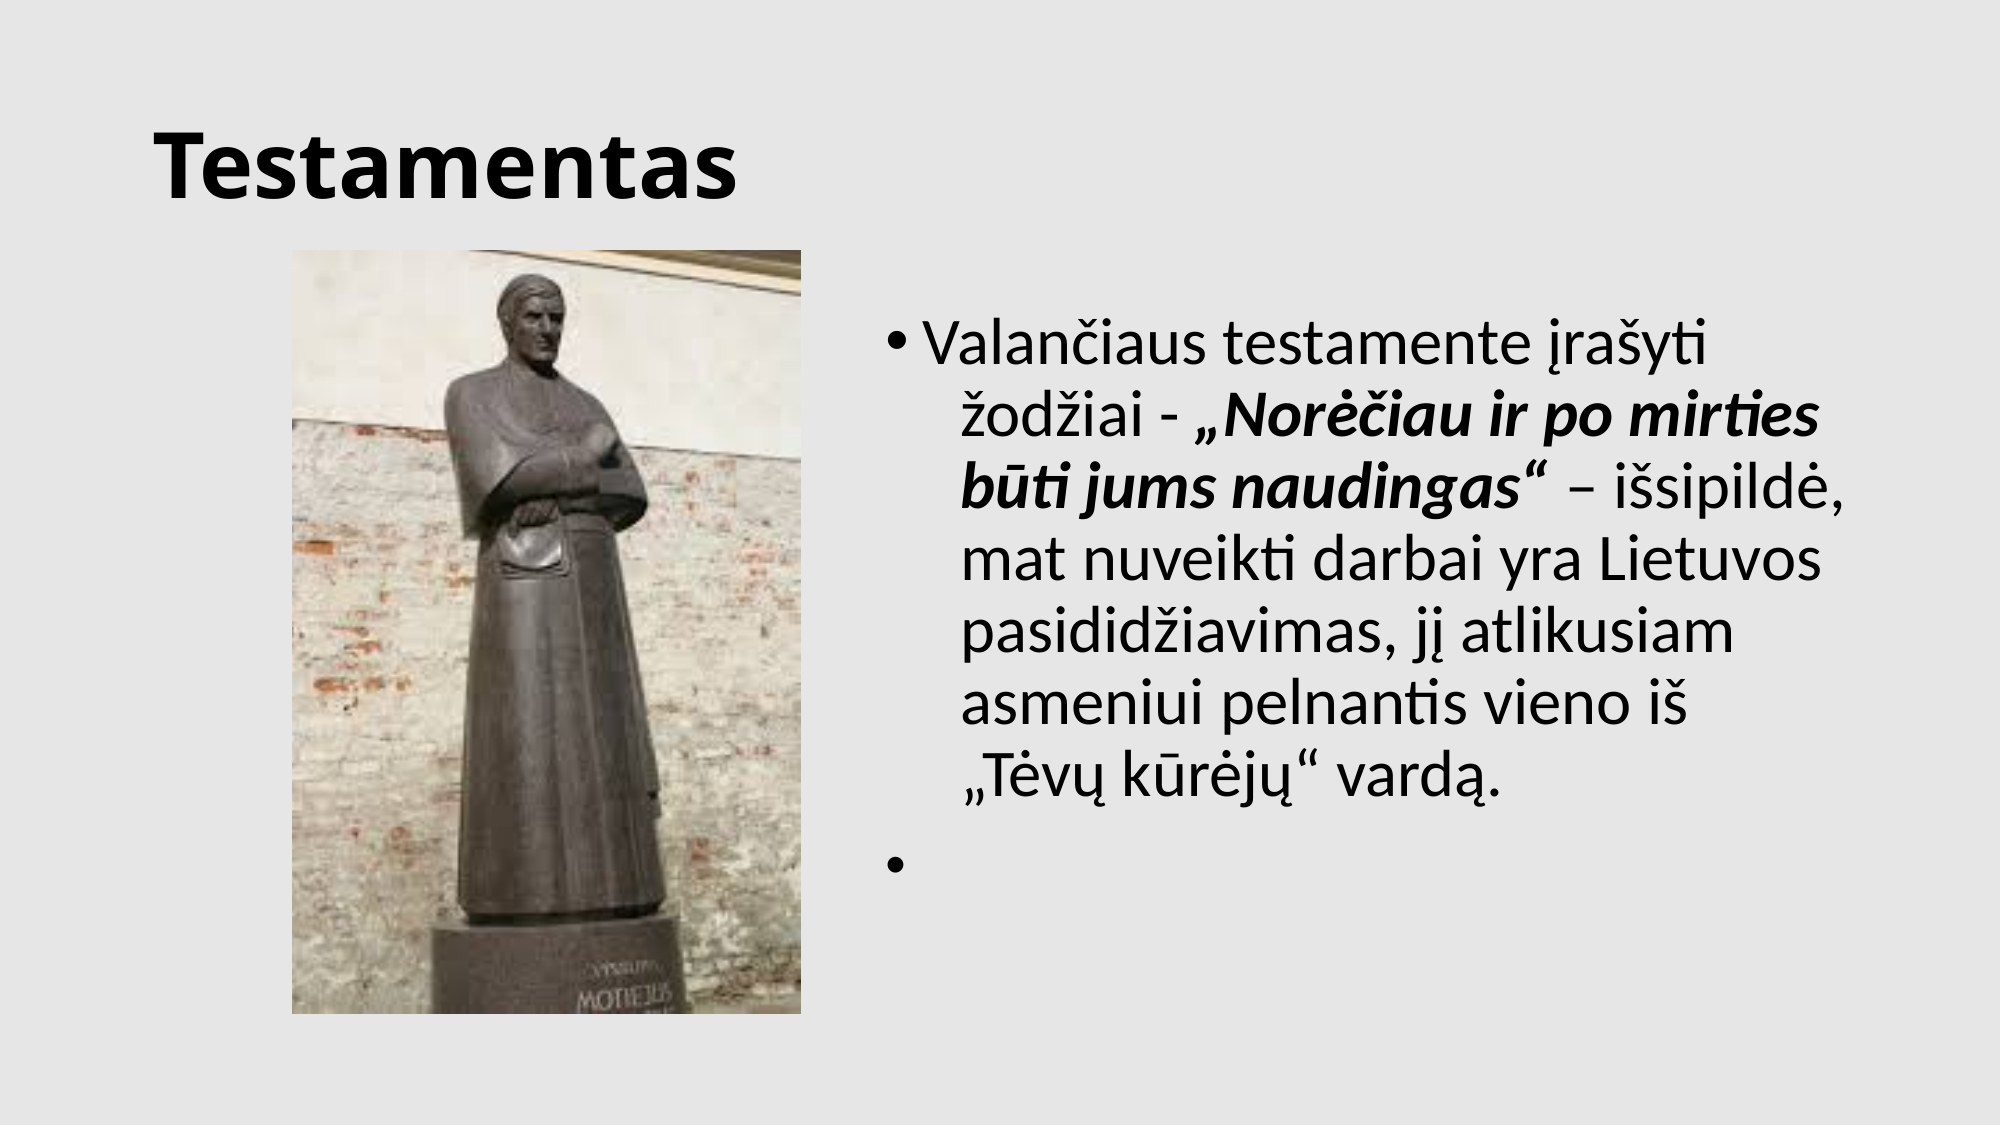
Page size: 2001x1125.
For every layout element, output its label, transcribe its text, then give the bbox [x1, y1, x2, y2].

list Valančiaus testamente įrašyti žodžiai - „Norėčiau ir po mirties būti jums naudingas“ – išsipildė, mat nuveikti darbai yra Lietuvos pasididžiavimas, jį atlikusiam asmeniui pelnantis vieno iš „Tėvų kūrėjų“ vardą. [870, 299, 1863, 1014]
title Testamentas [137, 59, 1863, 278]
picture [292, 250, 801, 1014]
